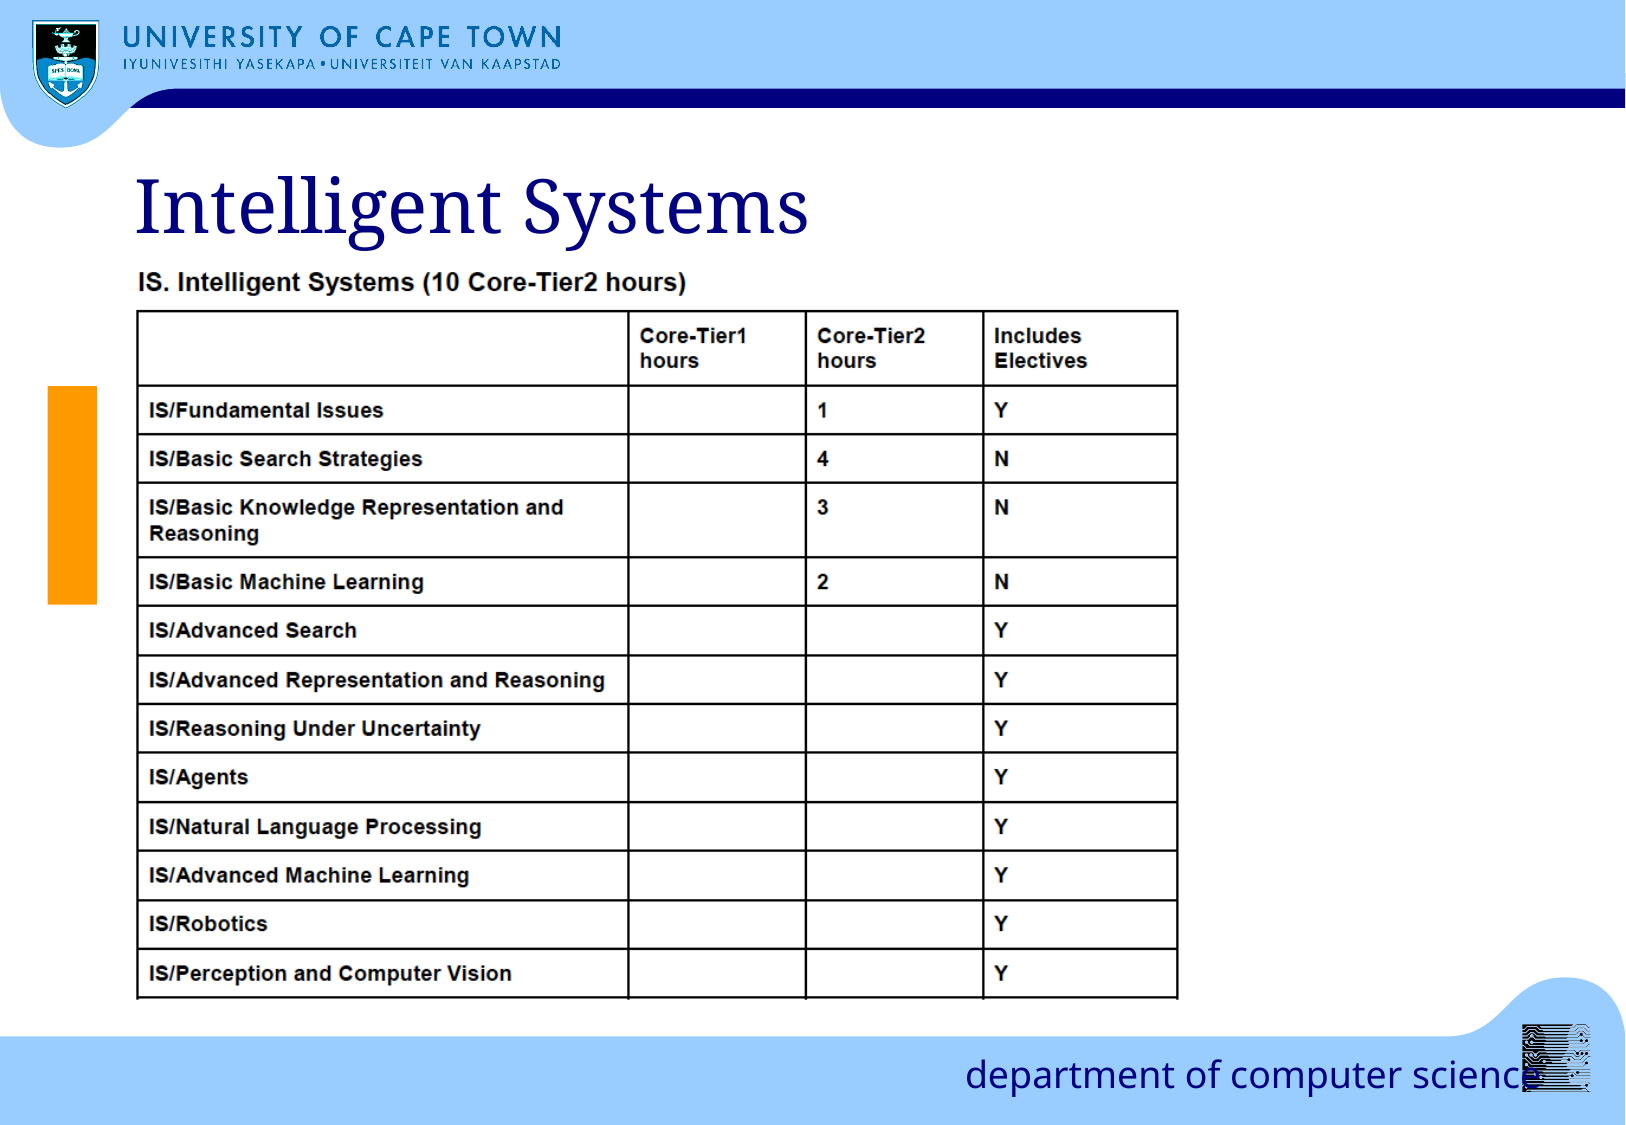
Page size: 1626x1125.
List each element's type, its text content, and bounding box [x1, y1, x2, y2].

picture [1526, 1070, 1536, 1076]
picture [32, 20, 100, 109]
picture [1522, 1024, 1591, 1092]
picture [120, 23, 563, 71]
title Intelligent Systems [134, 140, 1571, 268]
text_box [47, 386, 97, 605]
picture [121, 258, 1194, 1014]
